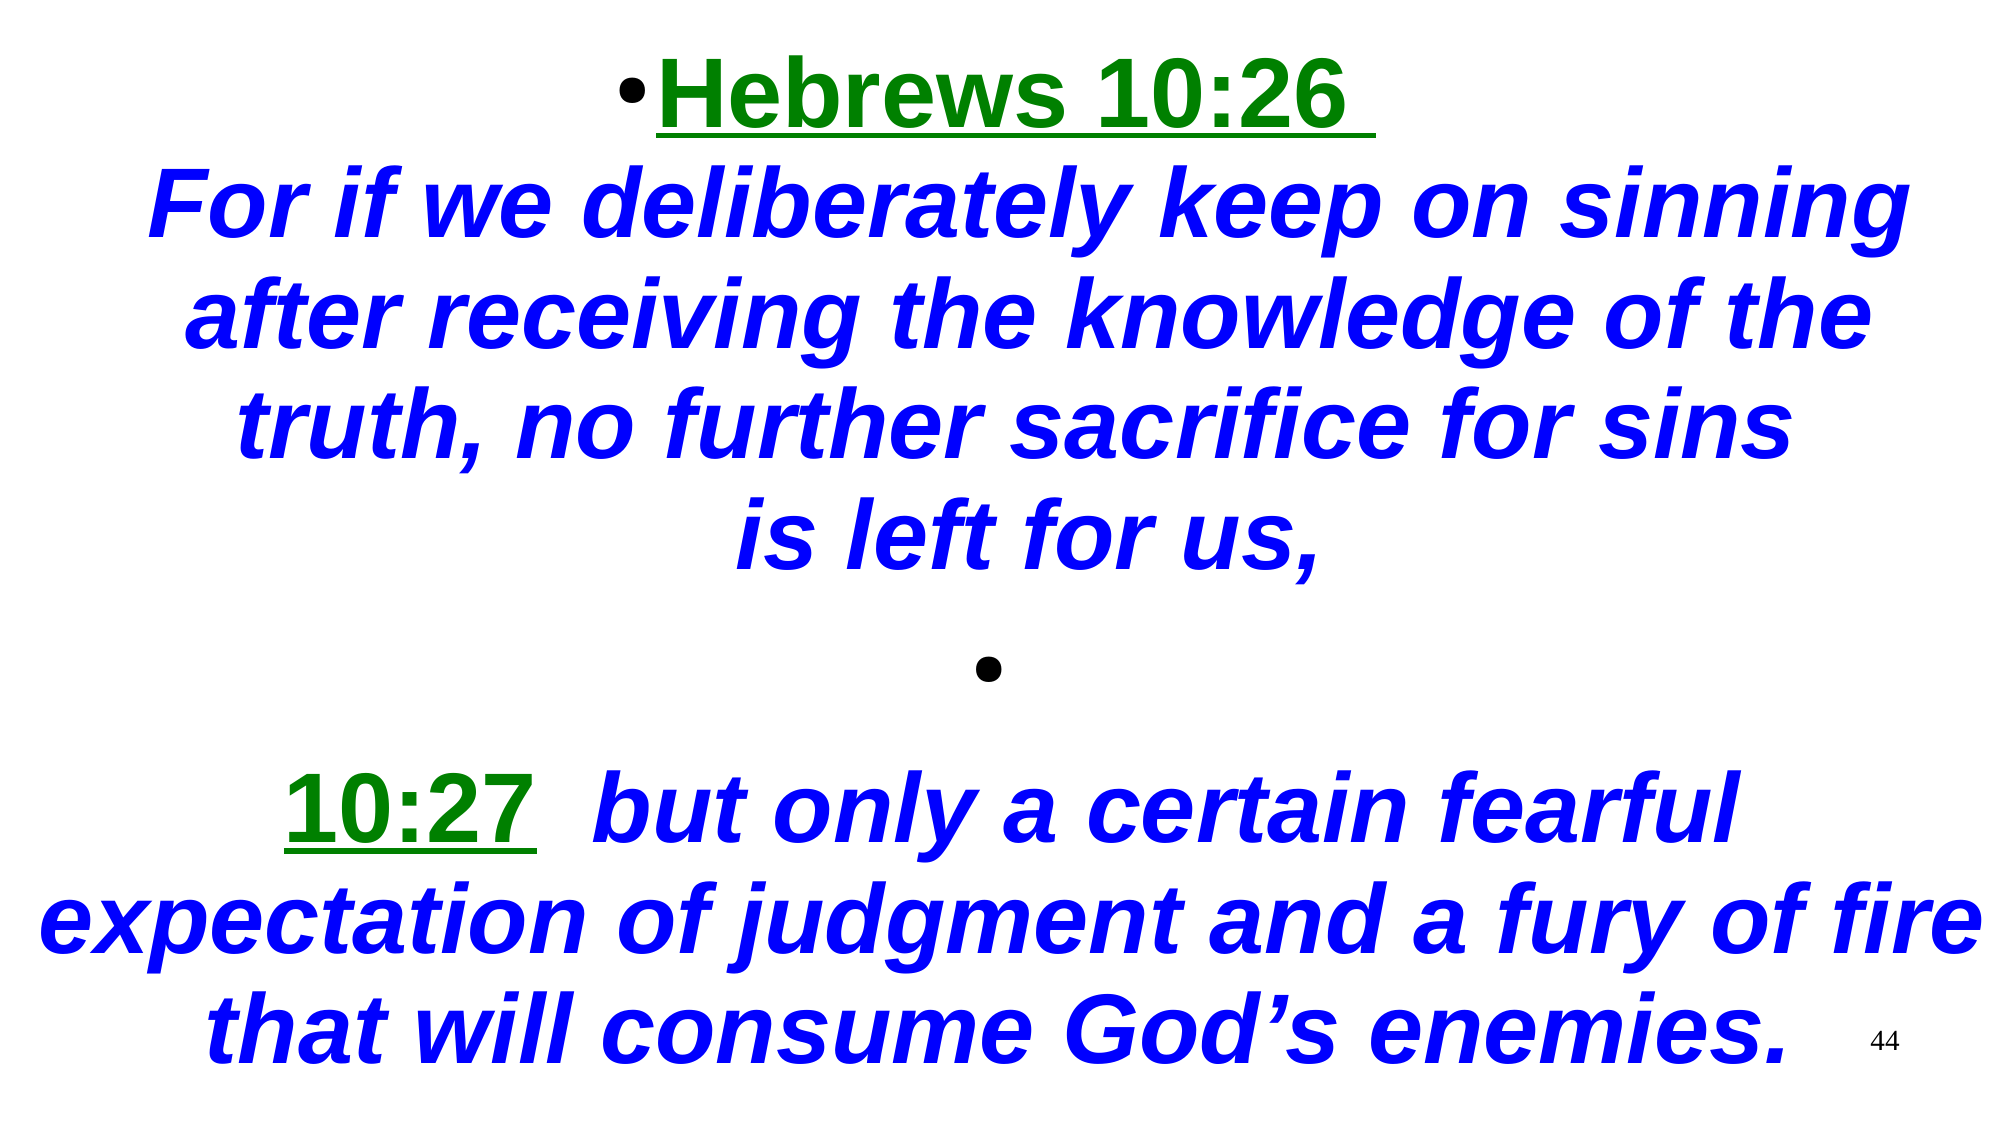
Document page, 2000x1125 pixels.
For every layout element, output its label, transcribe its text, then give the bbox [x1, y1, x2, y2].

list Hebrews 10:26 For if we deliberately keep on sinning after receiving the knowledge of the truth, no further sacrifice for sins is left for us, 10:27 but only a certain fearful expectation of judgment and a fury of fire that will consume God’s enemies. [37, 37, 1988, 1088]
